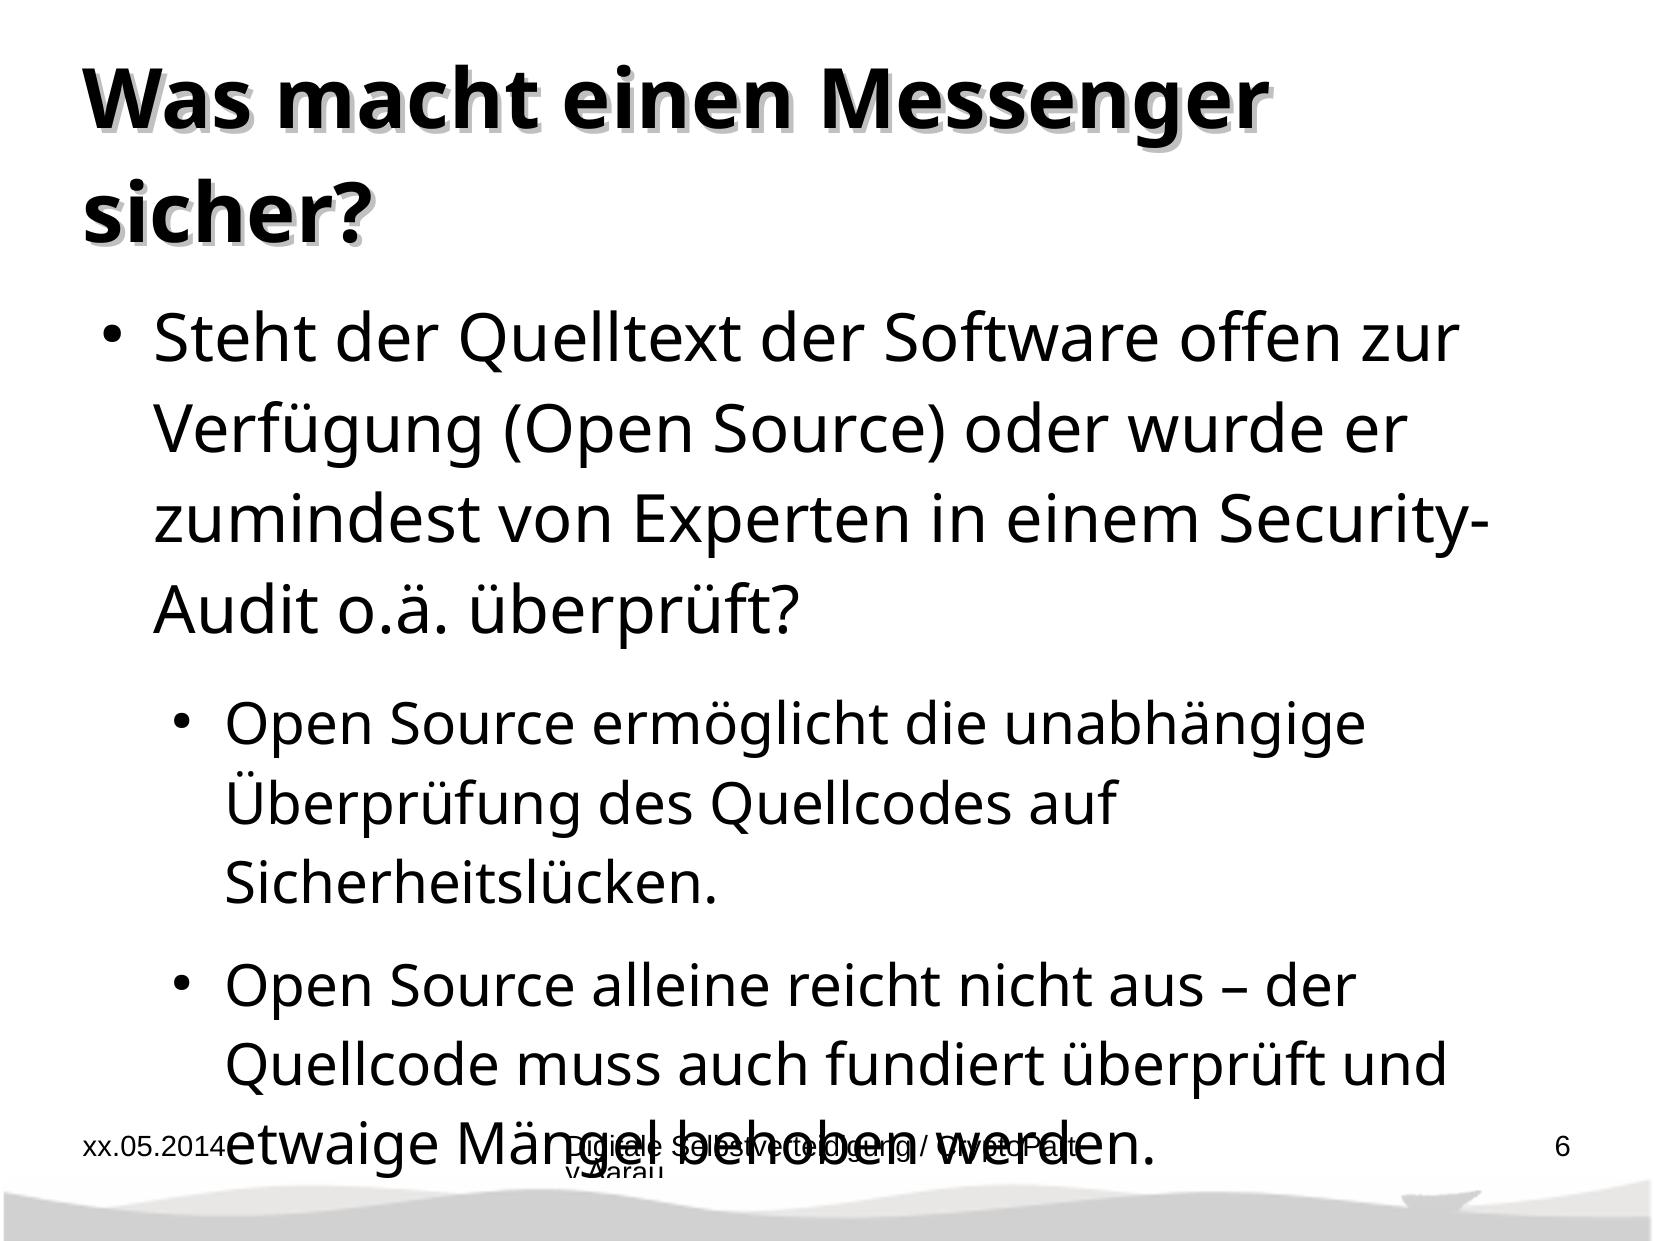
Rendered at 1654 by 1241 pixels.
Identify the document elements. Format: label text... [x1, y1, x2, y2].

picture [3, 1178, 1654, 1241]
title Was macht einen Messenger sicher? [82, 49, 1571, 257]
list Steht der Quelltext der Software offen zur Verfügung (Open Source) oder wurde er zumindest von Experten in einem Security-Audit o.ä. überprüft? Open Source ermöglicht die unabhängige Überprüfung des Quellcodes auf Sicherheitslücken. Open Source alleine reicht nicht aus – der Quellcode muss auch fundiert überprüft und etwaige Mängel behoben werden. [82, 290, 1571, 1123]
